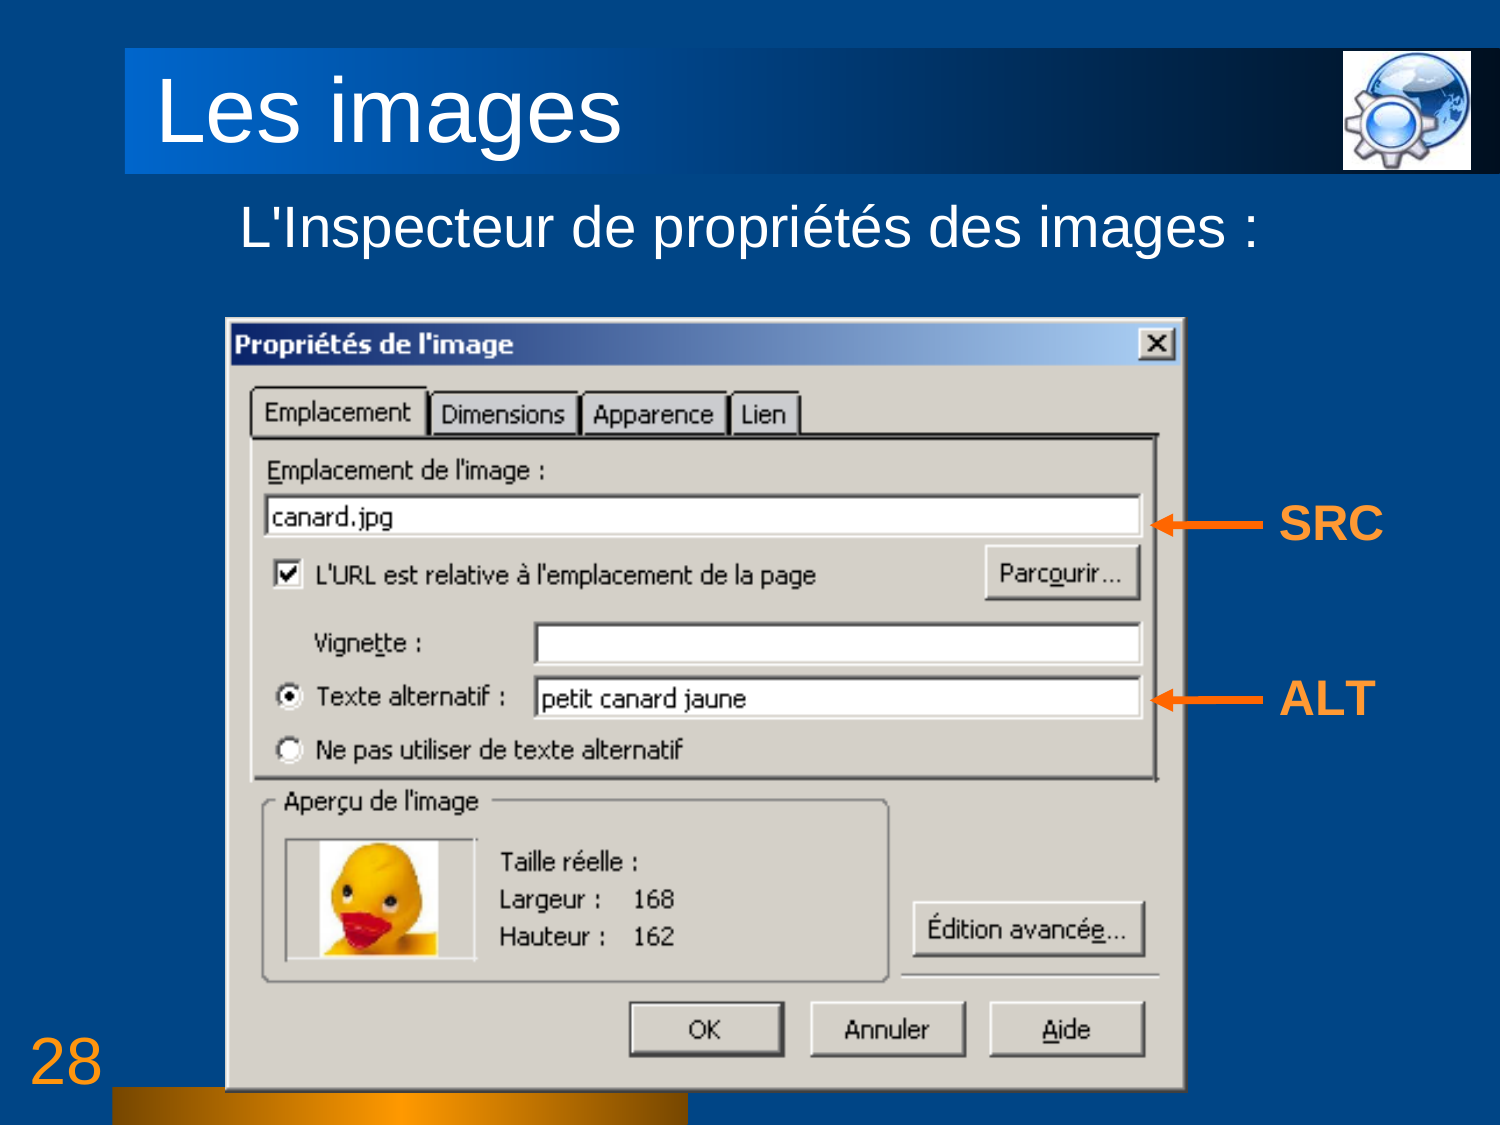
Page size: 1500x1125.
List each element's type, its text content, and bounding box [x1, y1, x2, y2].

text_box ALT [1264, 662, 1392, 734]
text_box SRC [1264, 487, 1400, 559]
picture [1416, 51, 1471, 170]
picture [225, 976, 1188, 1093]
title Les images [140, 17, 1416, 205]
list L'Inspecteur de propriétés des images : [87, 187, 1413, 976]
